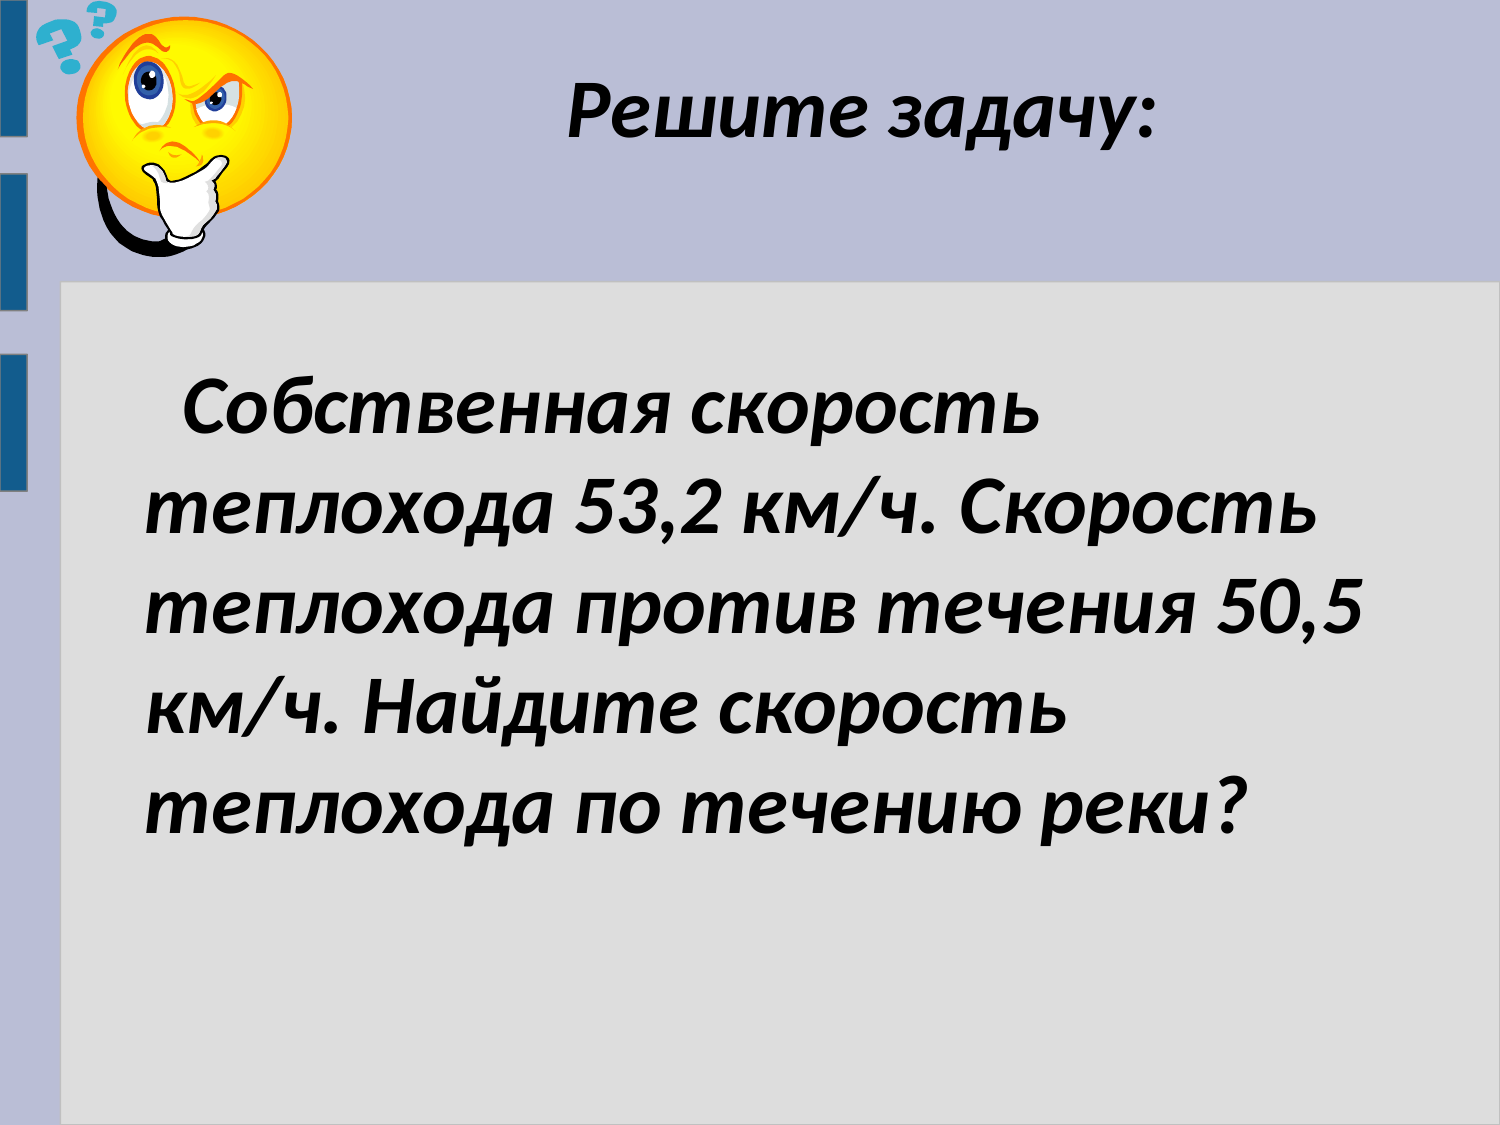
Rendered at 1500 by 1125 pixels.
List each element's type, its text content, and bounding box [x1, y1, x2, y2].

text_box Собственная скорость теплохода 53,2 км/ч. Скорость теплохода против течения 50,5 км/ч. Найдите скорость теплохода по течению реки? [129, 342, 1465, 1004]
text_box Решите задачу: [389, 47, 1336, 225]
picture [35, 0, 293, 258]
